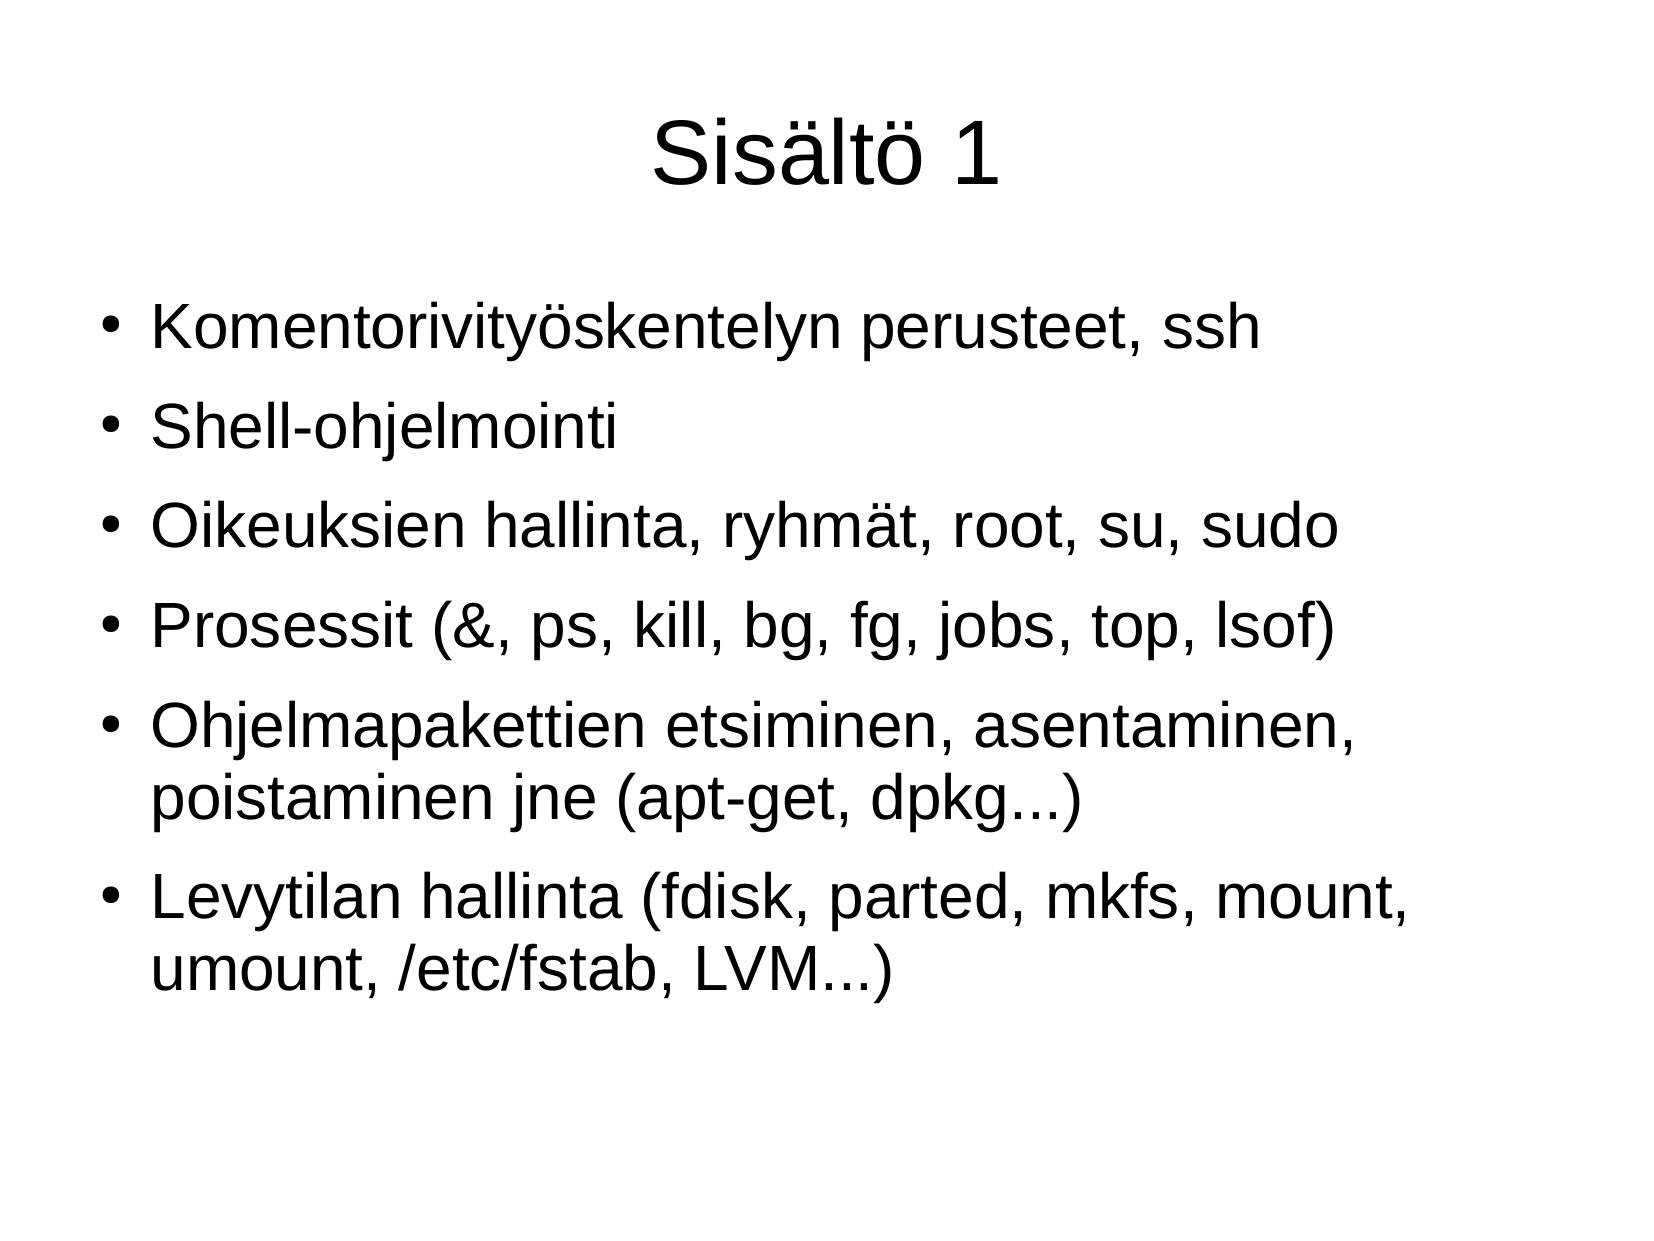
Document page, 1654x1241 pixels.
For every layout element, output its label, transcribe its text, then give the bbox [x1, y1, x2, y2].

title Sisältö 1 [82, 49, 1571, 257]
list Komentorivityöskentelyn perusteet, ssh Shell-ohjelmointi Oikeuksien hallinta, ryhmät, root, su, sudo Prosessit (&, ps, kill, bg, fg, jobs, top, lsof) Ohjelmapakettien etsiminen, asentaminen, poistaminen jne (apt-get, dpkg...) Levytilan hallinta (fdisk, parted, mkfs, mount, umount, /etc/fstab, LVM...) [82, 290, 1571, 1010]
